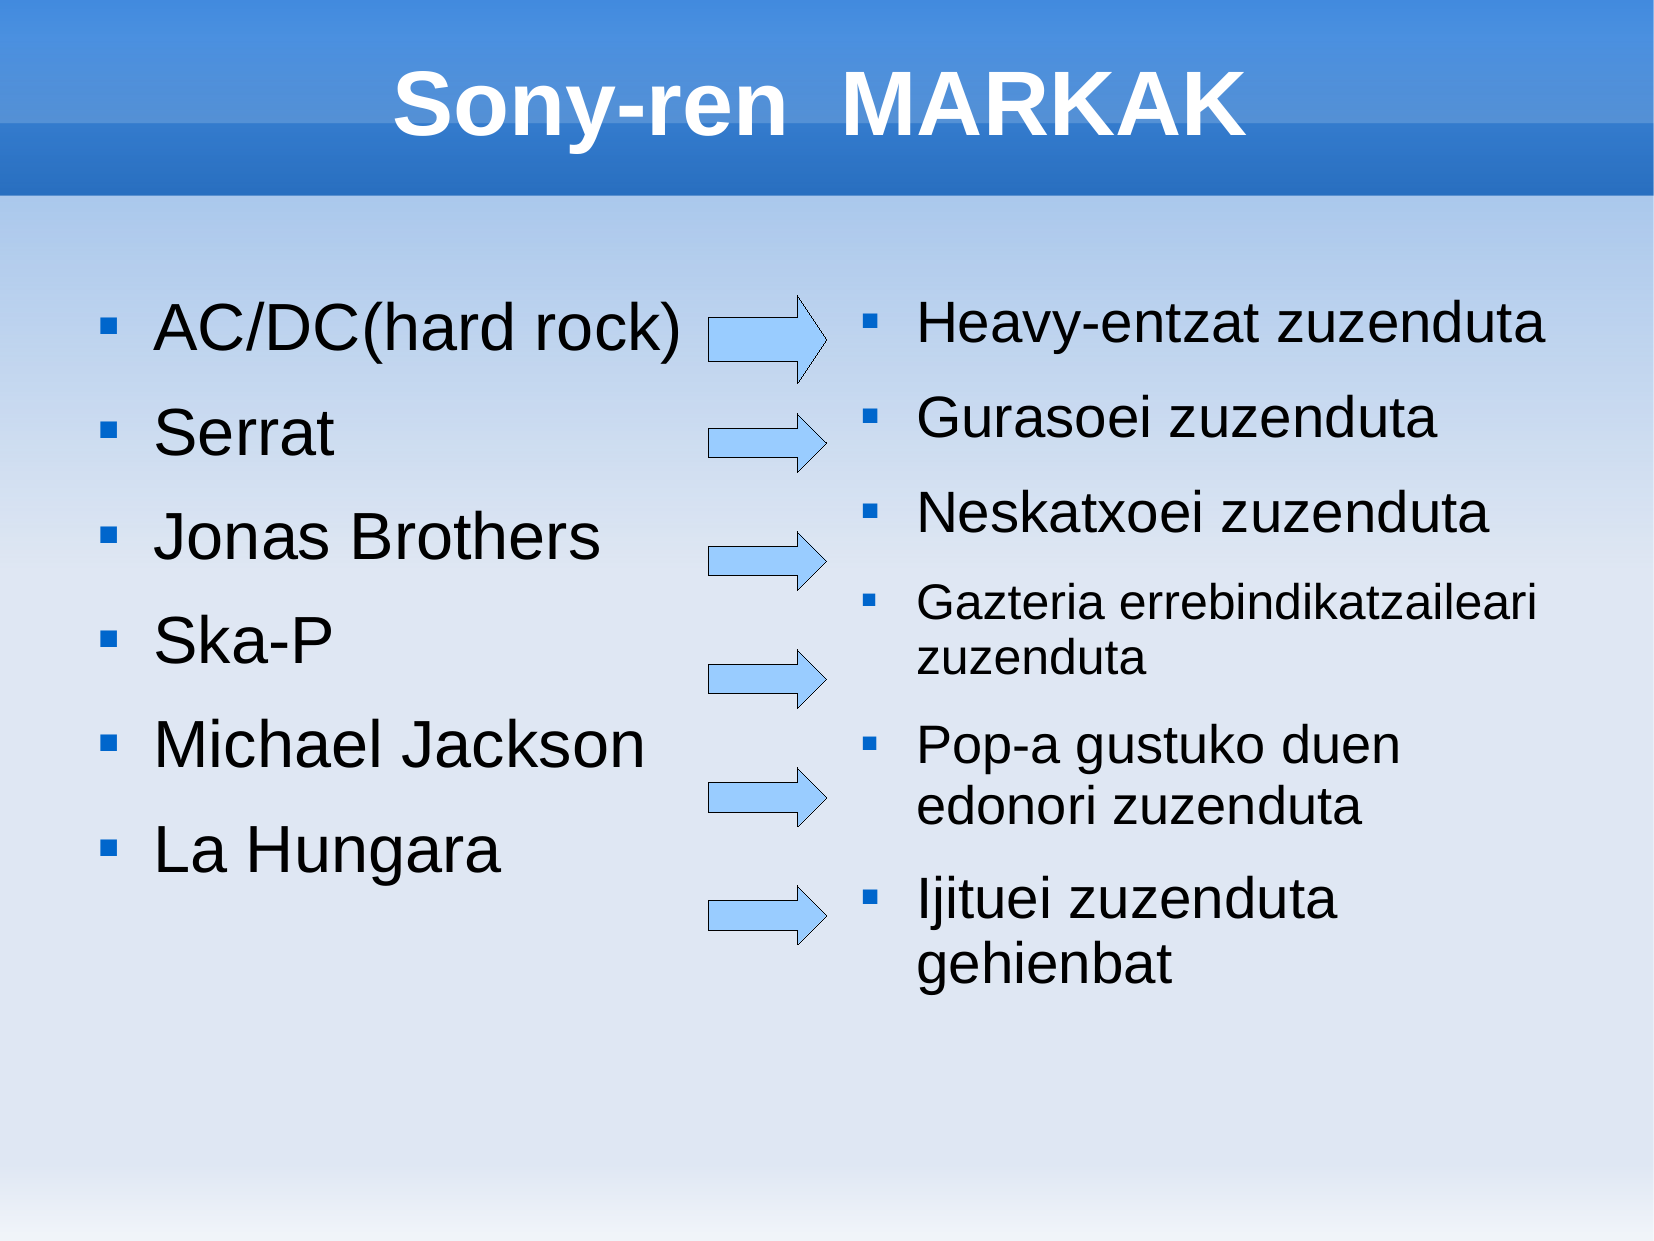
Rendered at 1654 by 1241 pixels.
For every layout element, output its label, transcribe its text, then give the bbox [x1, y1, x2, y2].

text_box [708, 649, 827, 709]
list AC/DC(hard rock) Serrat Jonas Brothers Ska-P Michael Jackson La Hungara [82, 290, 809, 1241]
text_box [708, 885, 827, 945]
text_box [708, 413, 827, 473]
picture [0, 0, 1654, 1241]
title Sony-ren MARKAK [76, 0, 1565, 208]
list Heavy-entzat zuzenduta Gurasoei zuzenduta Neskatxoei zuzenduta Gazteria errebindikatzaileari zuzenduta Pop-a gustuko duen edonori zuzenduta Ijituei zuzenduta gehienbat [845, 290, 1572, 1094]
text_box [708, 531, 827, 591]
text_box [708, 295, 827, 384]
text_box [708, 767, 827, 827]
